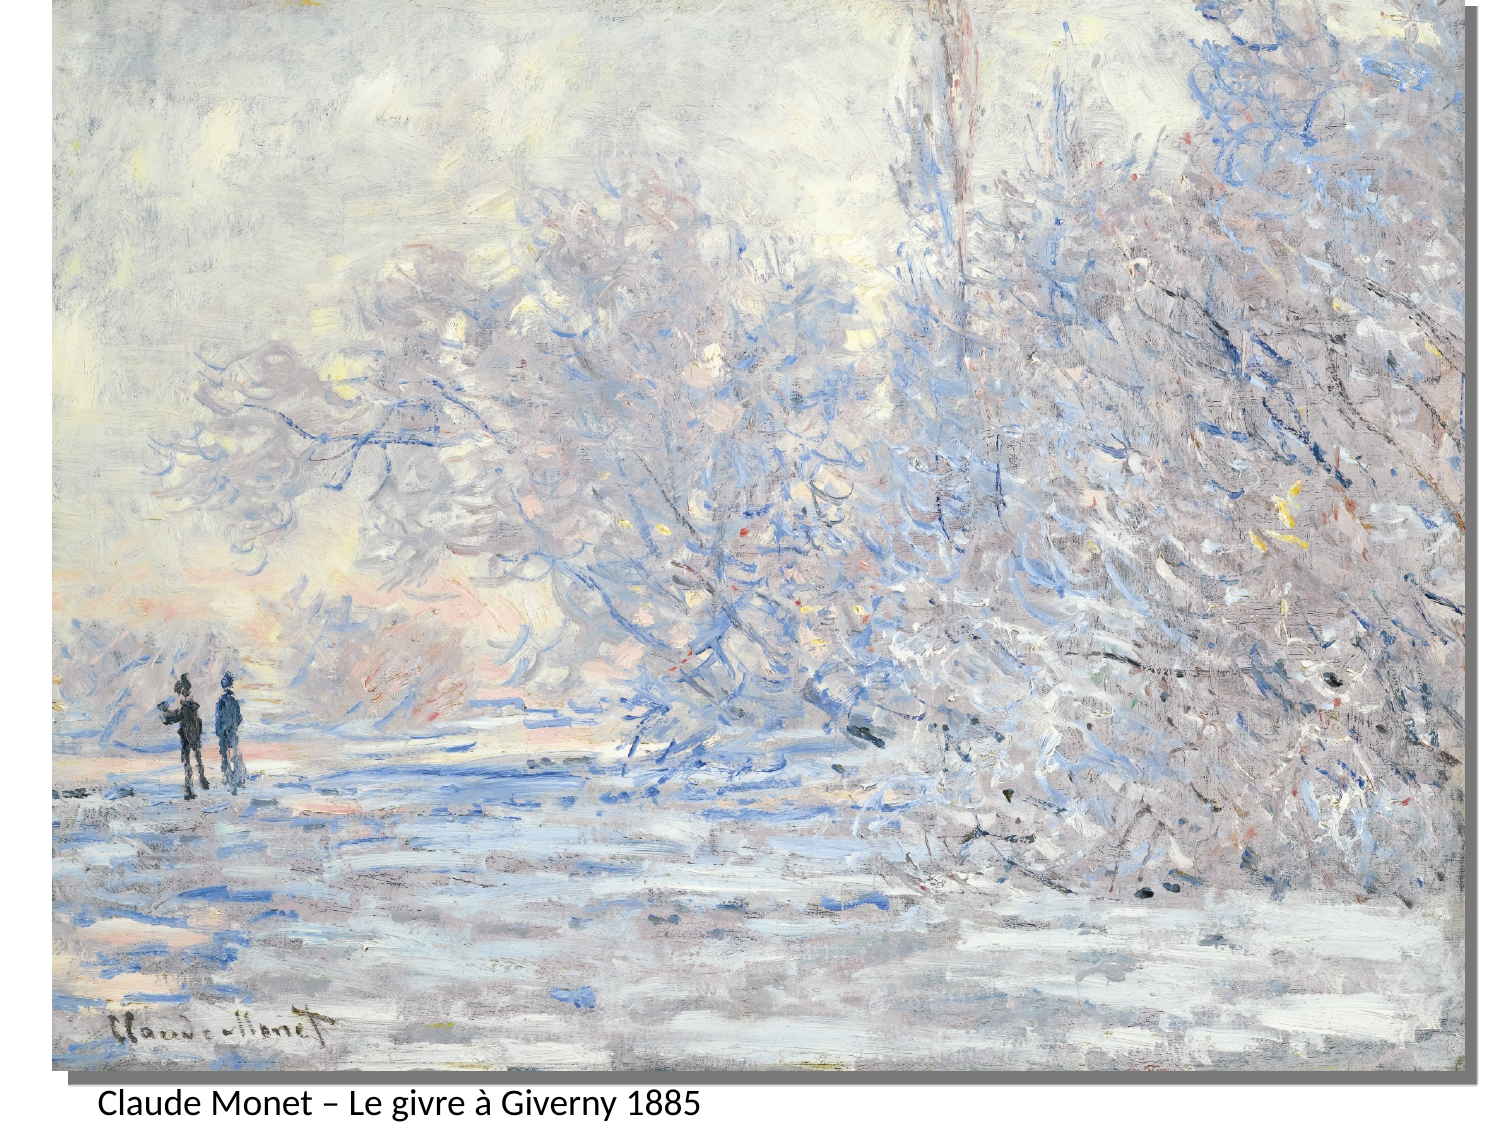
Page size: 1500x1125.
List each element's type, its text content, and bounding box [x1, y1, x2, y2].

text_box Claude Monet – Le givre à Giverny 1885 [83, 1070, 718, 1125]
picture [52, 0, 1465, 1071]
